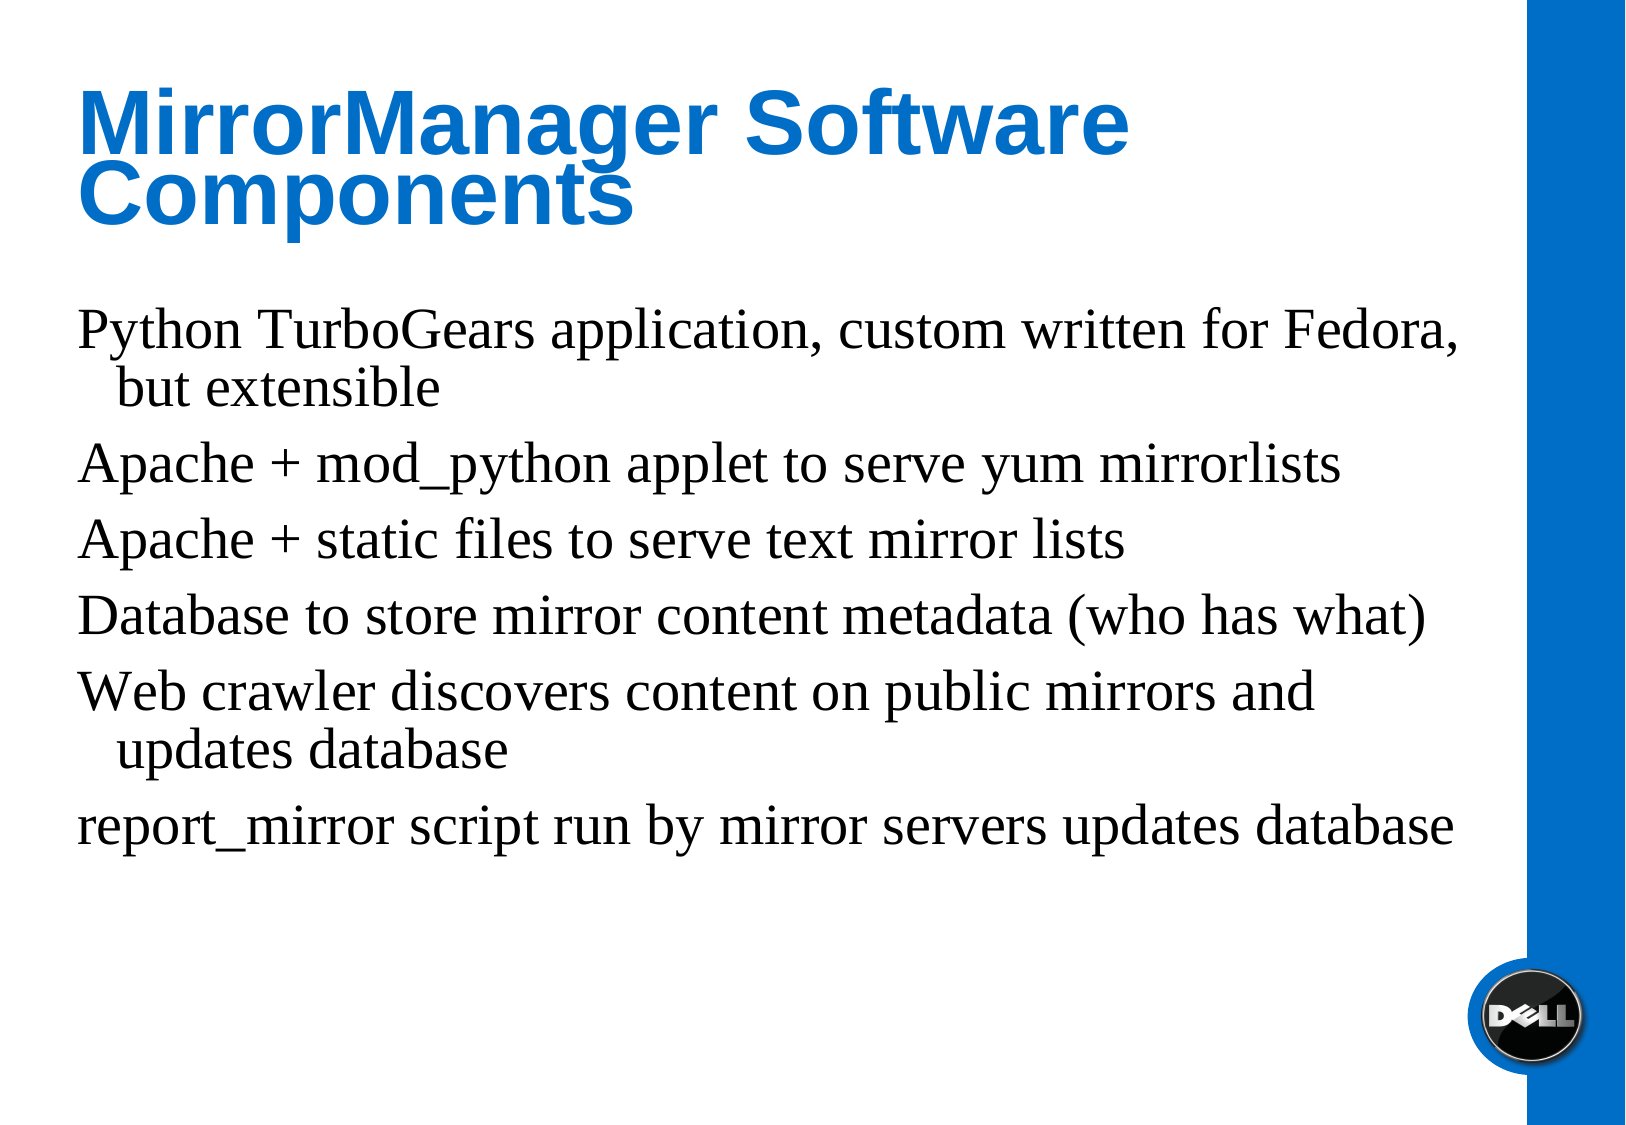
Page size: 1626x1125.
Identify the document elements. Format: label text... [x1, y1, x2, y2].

title MirrorManager Software Components [77, 60, 1483, 278]
list Python TurboGears application, custom written for Fedora, but extensible Apache + mod_python applet to serve yum mirrorlists Apache + static files to serve text mirror lists Database to store mirror content metadata (who has what) Web crawler discovers content on public mirrors and updates database report_mirror script run by mirror servers updates database [77, 303, 1480, 1072]
picture [1477, 965, 1595, 1074]
